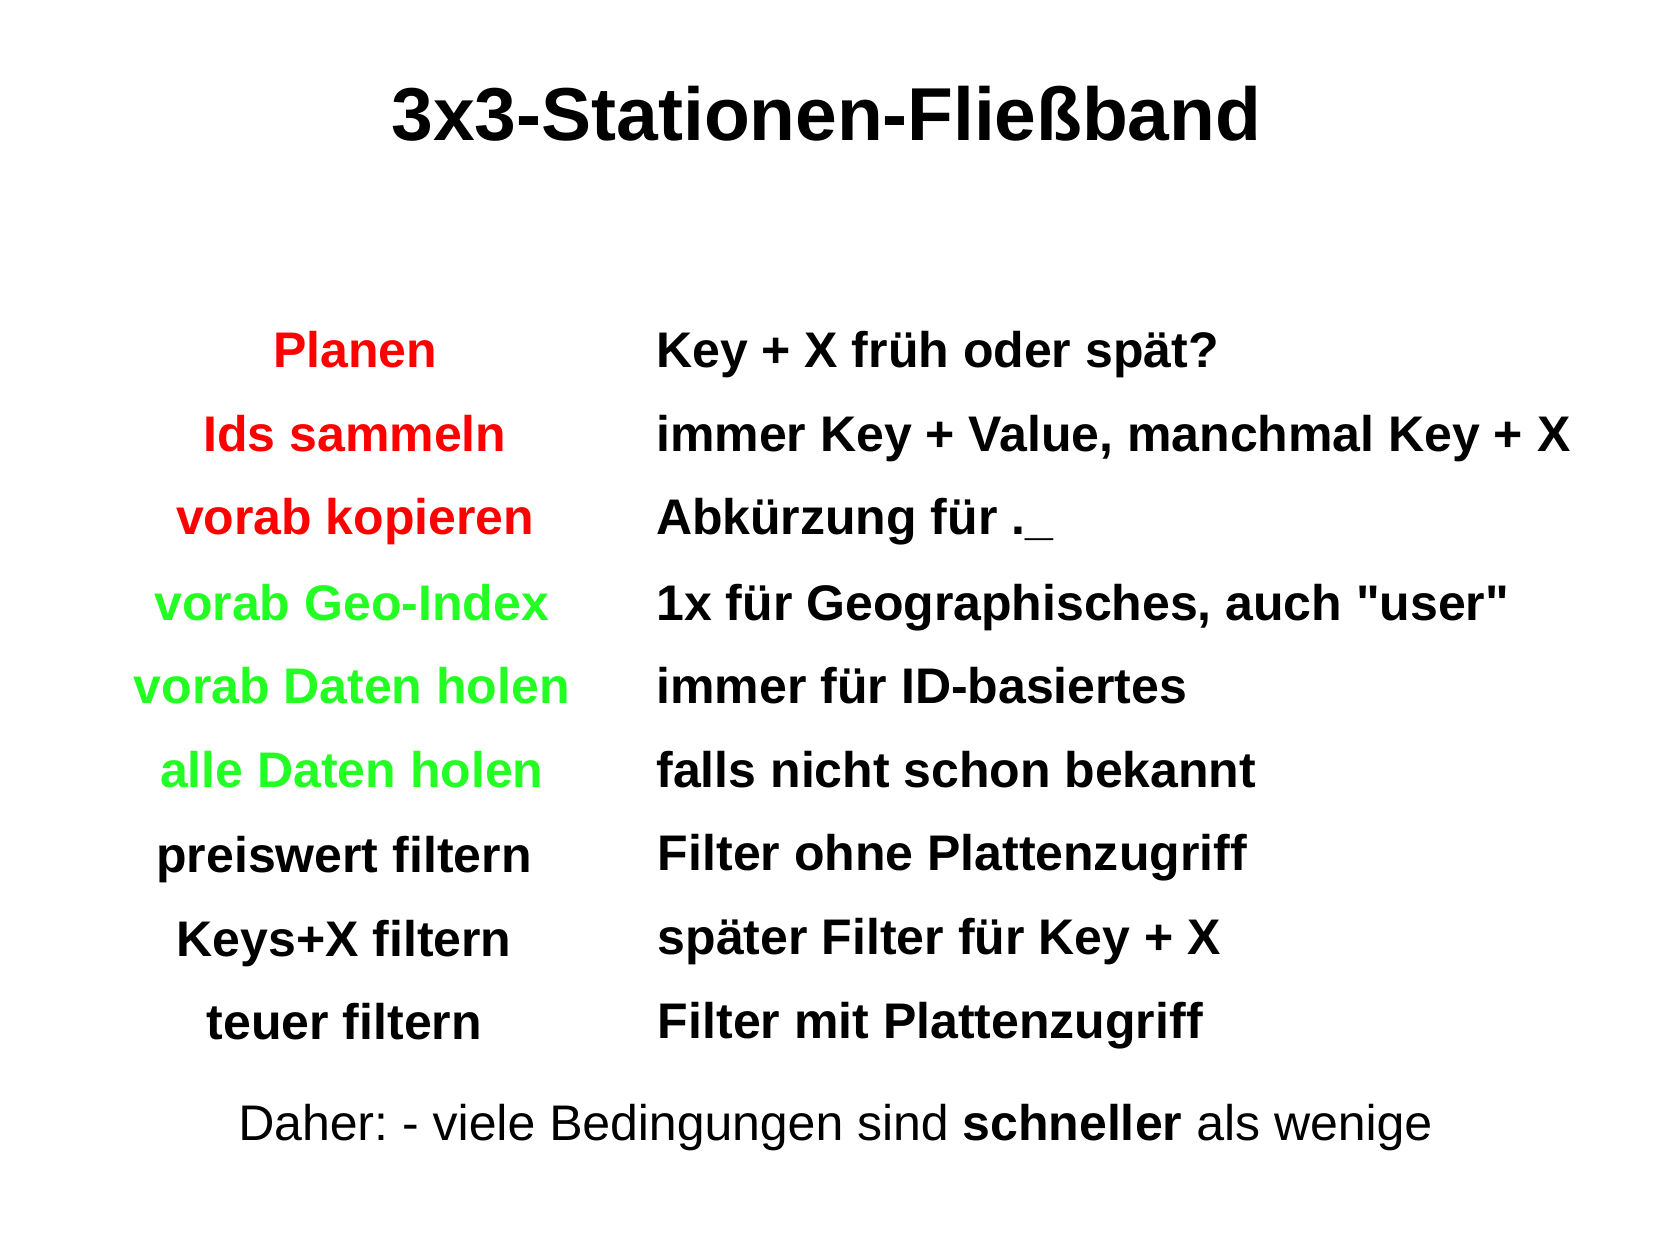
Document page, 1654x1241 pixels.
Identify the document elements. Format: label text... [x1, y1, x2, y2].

text_box Daher: - viele Bedingungen sind schneller als wenige [223, 1087, 1448, 1159]
text_box 1x für Geographisches, auch "user" immer für ID-basiertes falls nicht schon bekannt [641, 539, 1525, 778]
text_box 3x3-Stationen-Fließband [376, 65, 1277, 165]
text_box Planen Ids sammeln vorab kopieren [161, 287, 550, 525]
text_box Key + X früh oder spät? immer Key + Value, manchmal Key + X Abkürzung für ._ [641, 286, 1585, 525]
text_box vorab Geo-Index vorab Daten holen alle Daten holen [119, 539, 585, 778]
text_box Filter ohne Plattenzugriff später Filter für Key + X Filter mit Plattenzugriff [643, 790, 1263, 1029]
text_box preiswert filtern Keys+X filtern teuer filtern [141, 791, 548, 1030]
